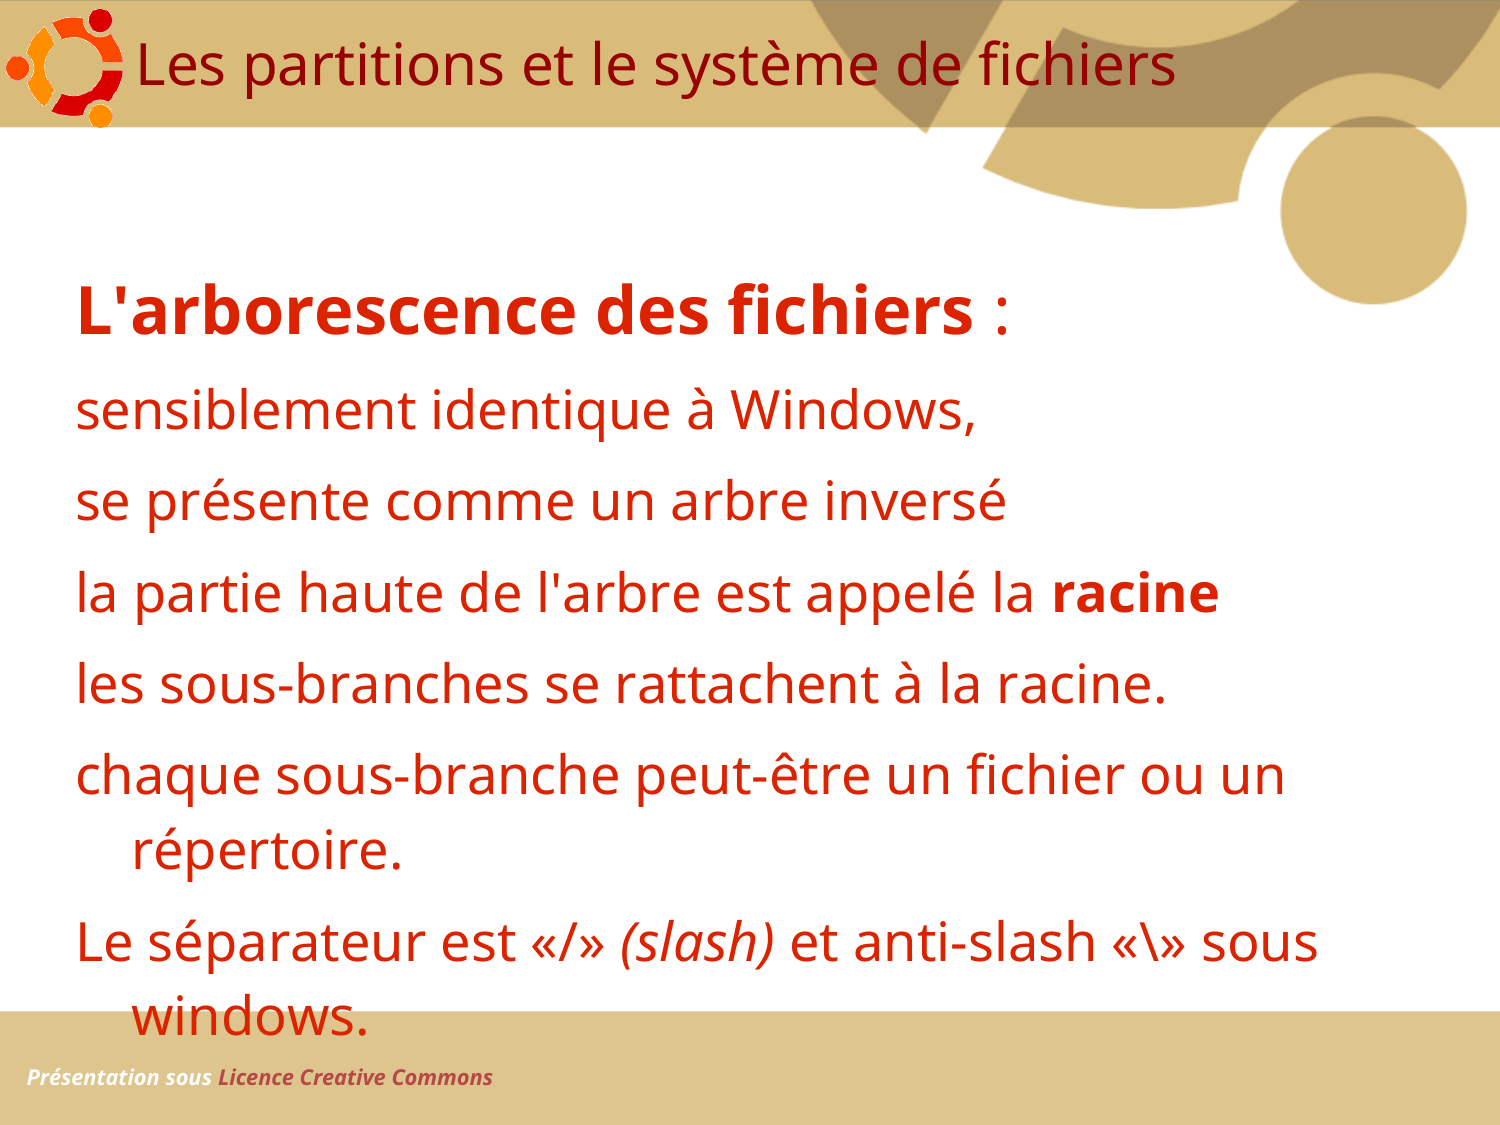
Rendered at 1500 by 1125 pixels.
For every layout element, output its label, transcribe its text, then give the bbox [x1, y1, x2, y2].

list L'arborescence des fichiers : sensiblement identique à Windows, se présente comme un arbre inversé la partie haute de l'arbre est appelé la racine les sous-branches se rattachent à la racine. chaque sous-branche peut-être un fichier ou un répertoire. Le séparateur est «/» (slash) et anti-slash «\» sous windows. [75, 262, 1425, 977]
picture [0, 0, 1500, 557]
title Les partitions et le système de fichiers [135, 0, 1417, 177]
